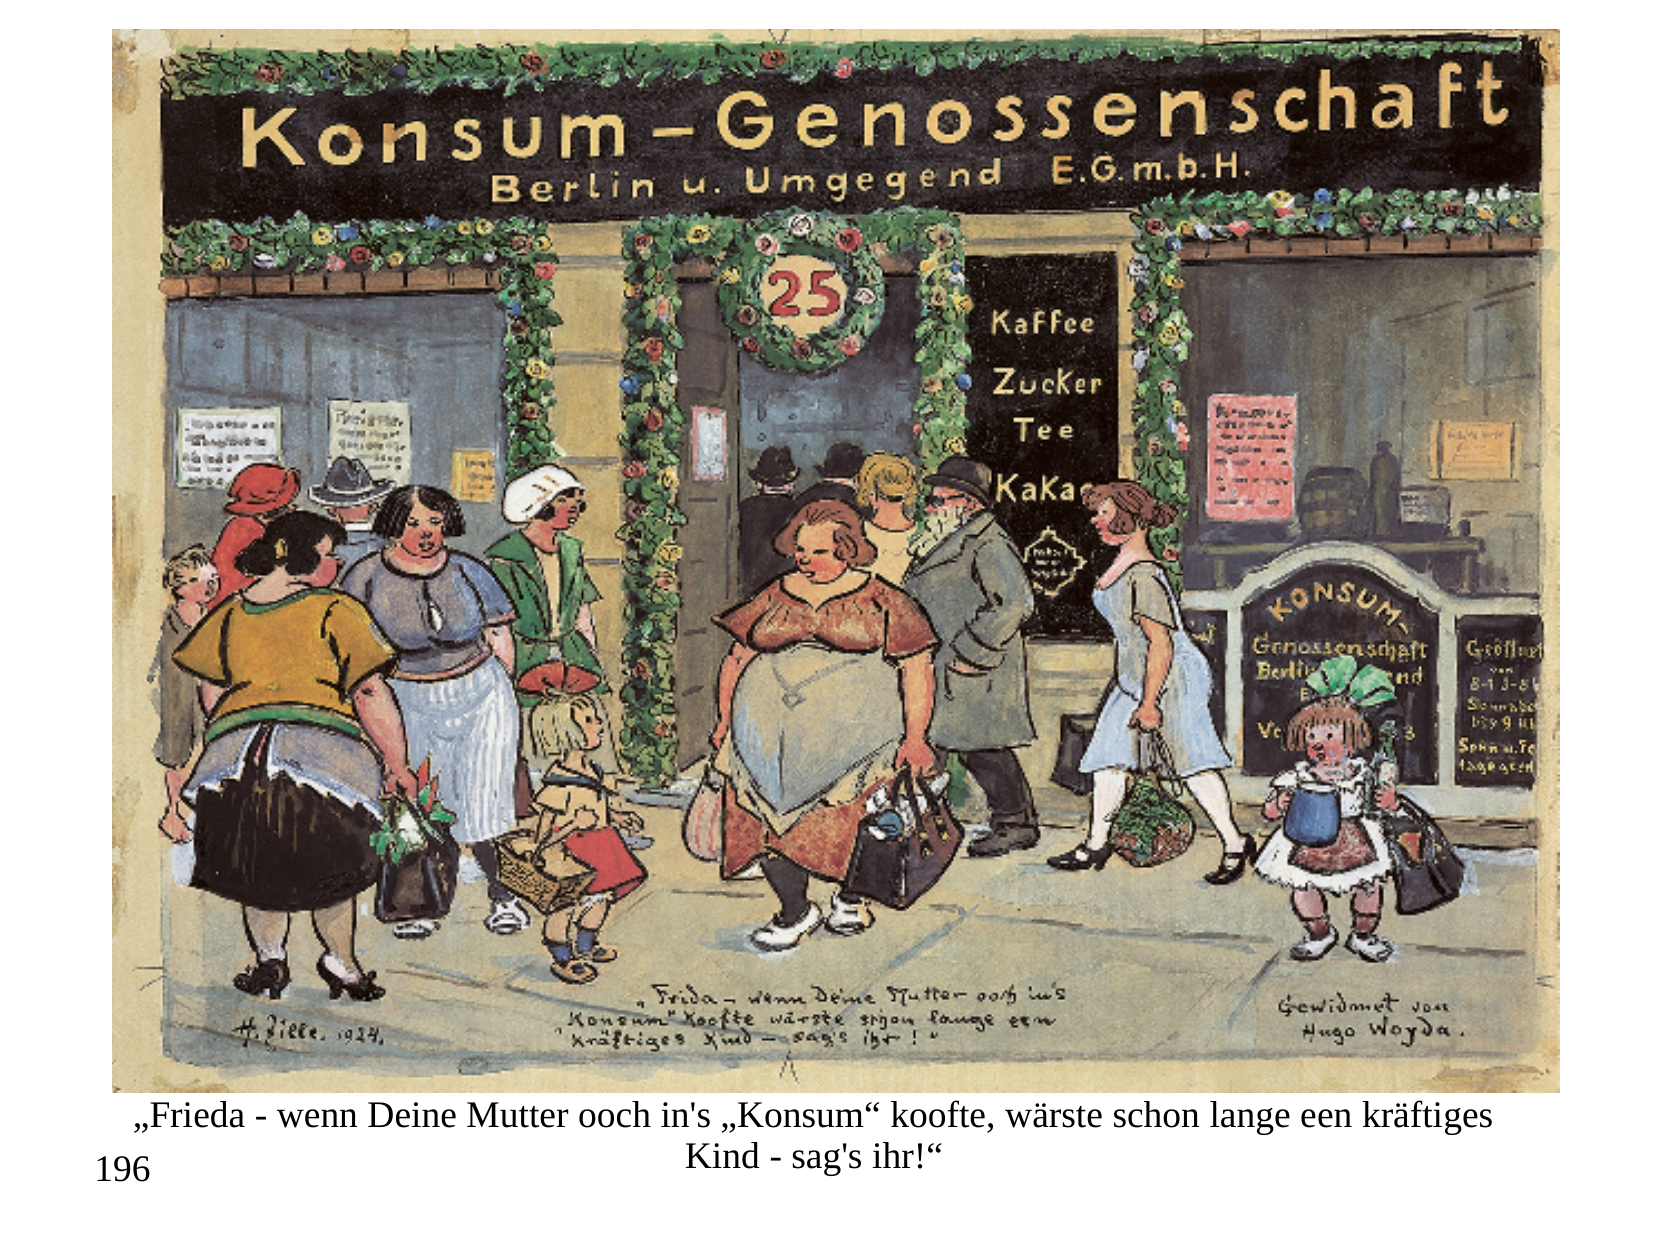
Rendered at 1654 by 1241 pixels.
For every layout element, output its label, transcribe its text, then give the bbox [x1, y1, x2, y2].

text_box „Frieda - wenn Deine Mutter ooch in's „Konsum“ koofte, wärste schon lange een kräftiges Kind - sag's ihr!“ [118, 1093, 1536, 1185]
picture [112, 29, 1560, 1093]
text_box <Foliennummer> [0, 1140, 279, 1211]
